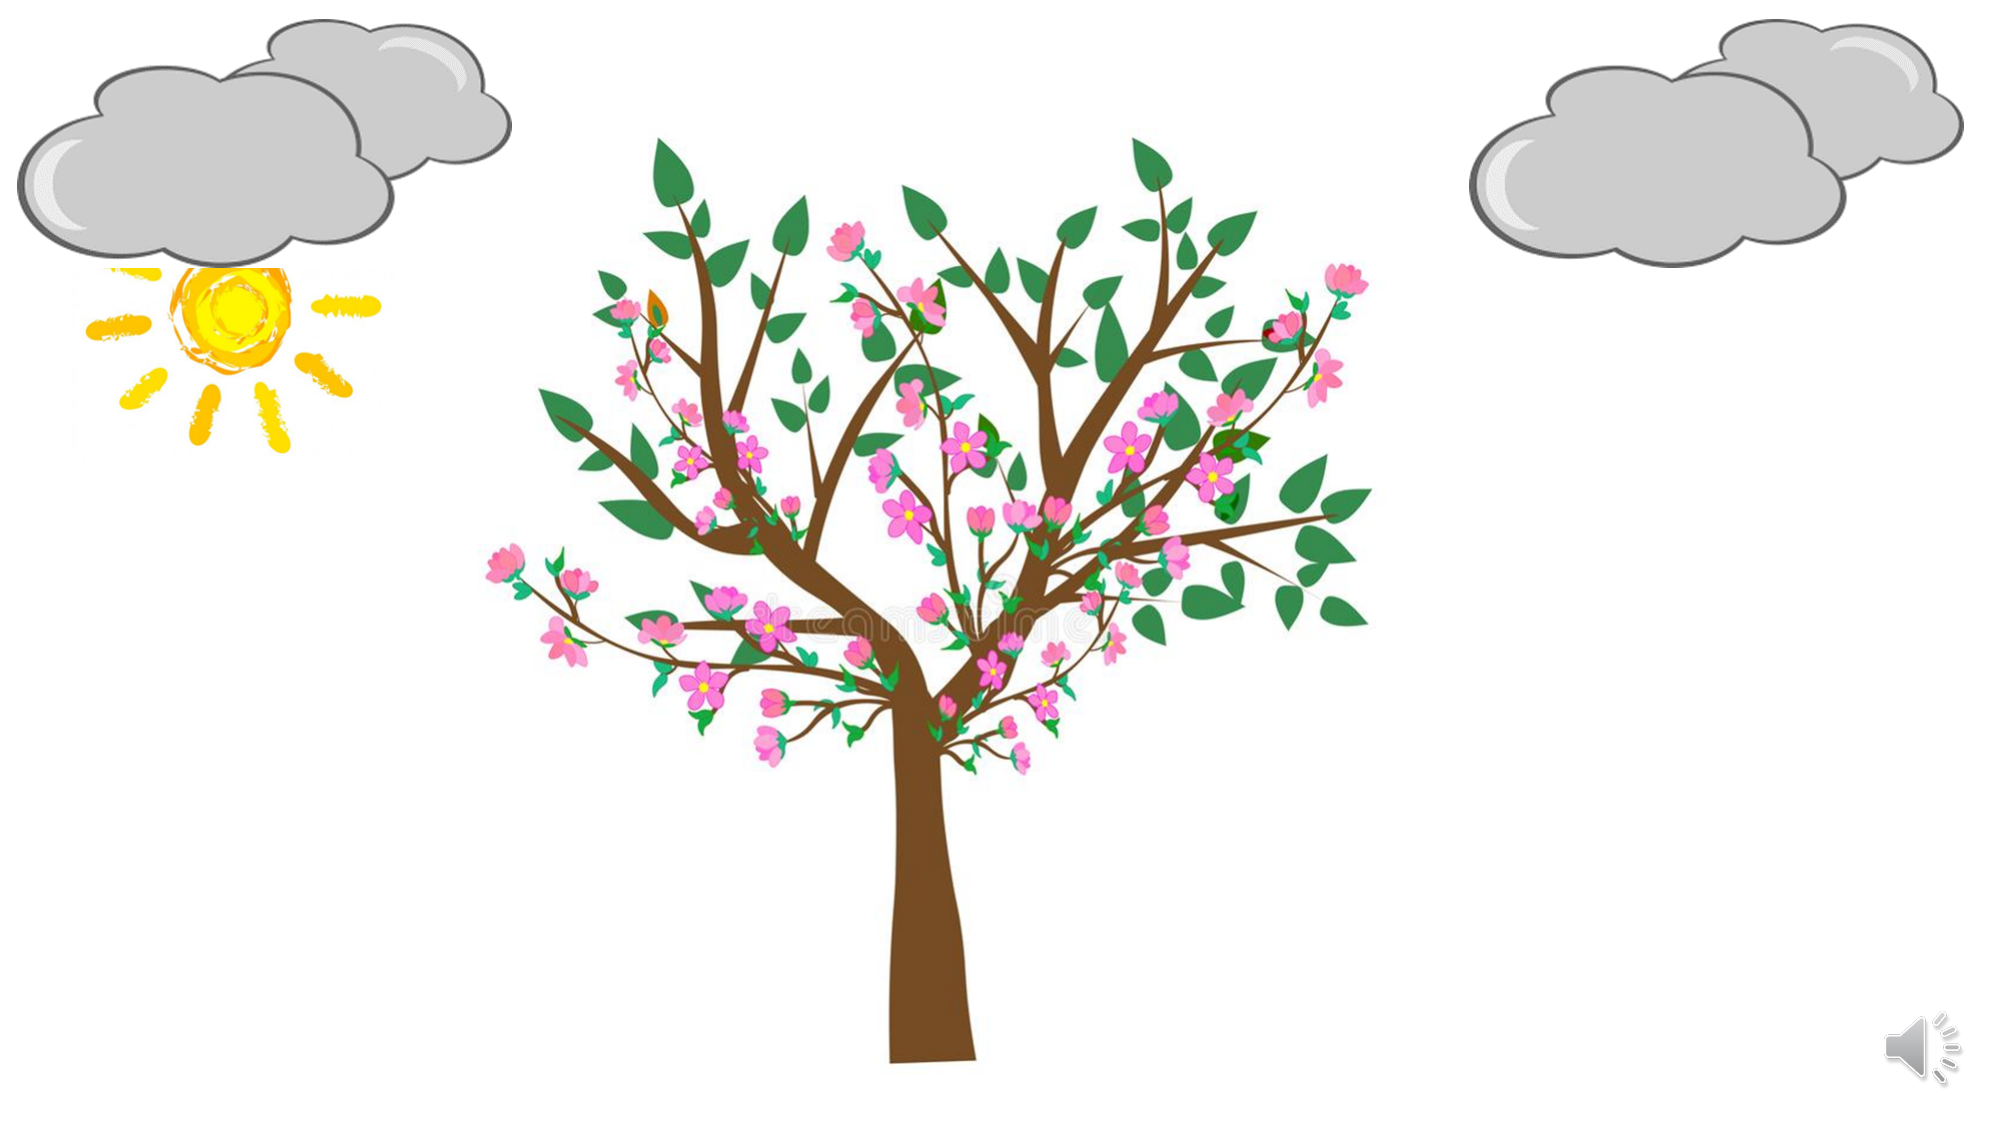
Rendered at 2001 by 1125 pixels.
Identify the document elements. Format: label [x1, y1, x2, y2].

picture [1884, 1009, 1965, 1090]
picture [17, 19, 1405, 1074]
picture [1469, 19, 1964, 268]
